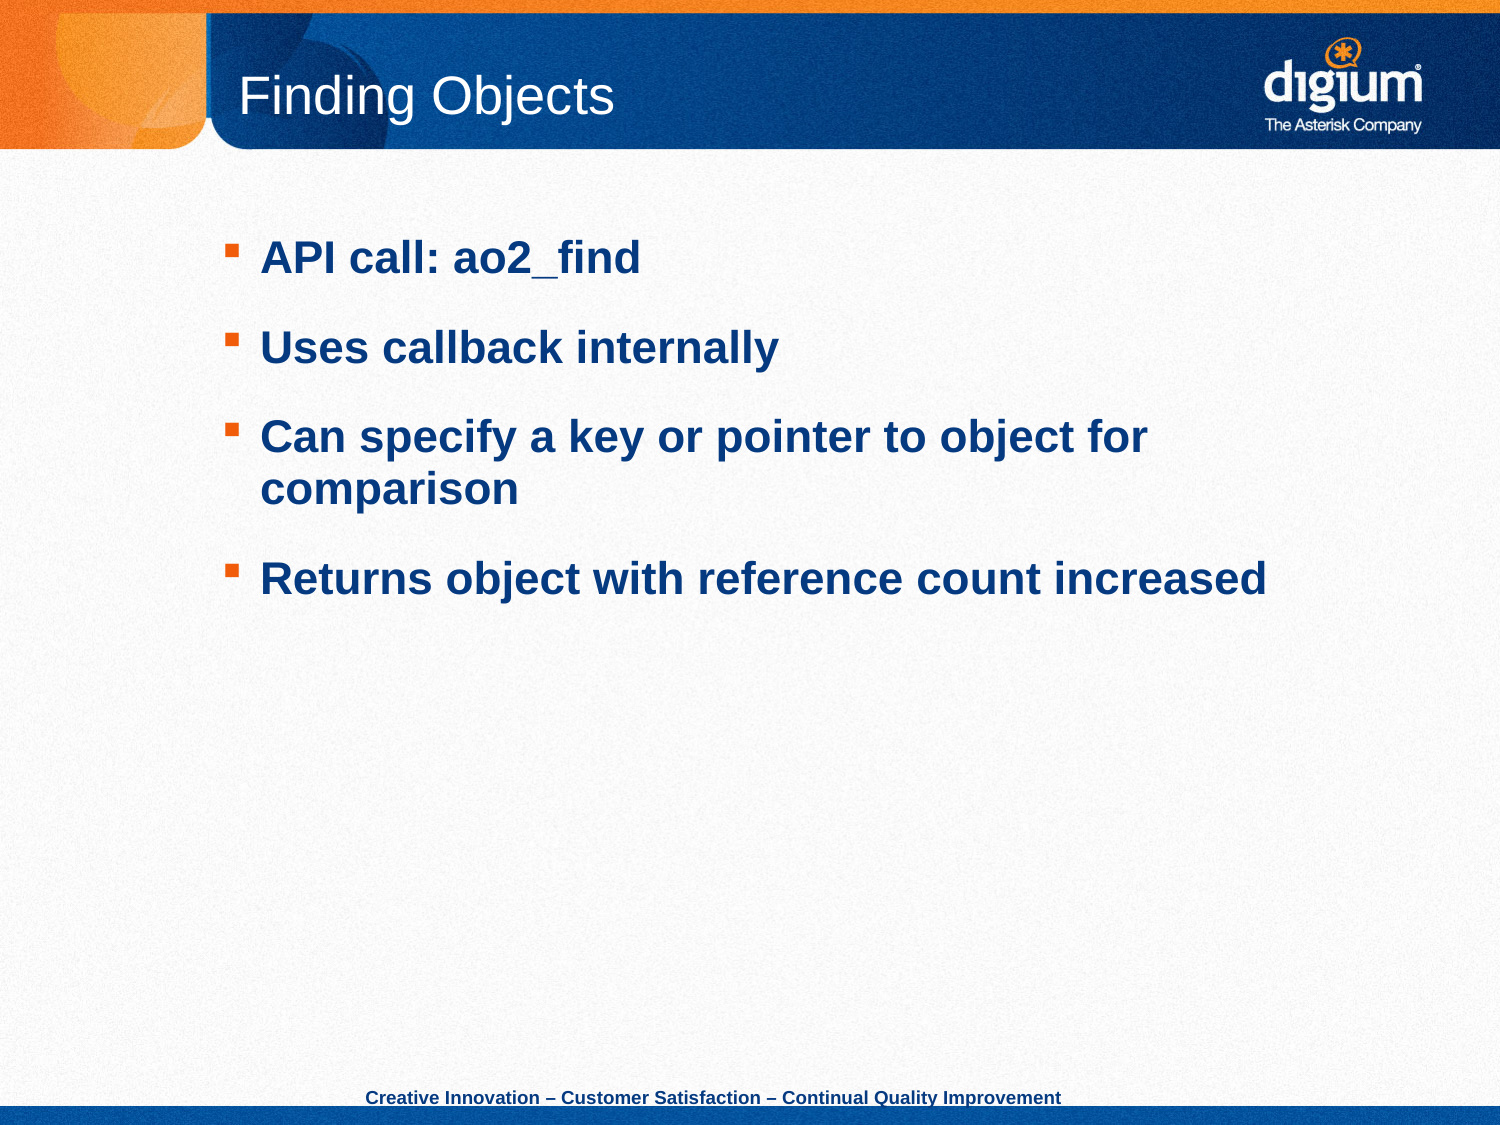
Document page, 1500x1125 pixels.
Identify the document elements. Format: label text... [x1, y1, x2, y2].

list API call: ao2_find Uses callback internally Can specify a key or pointer to object for comparison Returns object with reference count increased [206, 224, 1301, 967]
title Finding Objects [238, 27, 1243, 127]
picture [0, 0, 1500, 1125]
